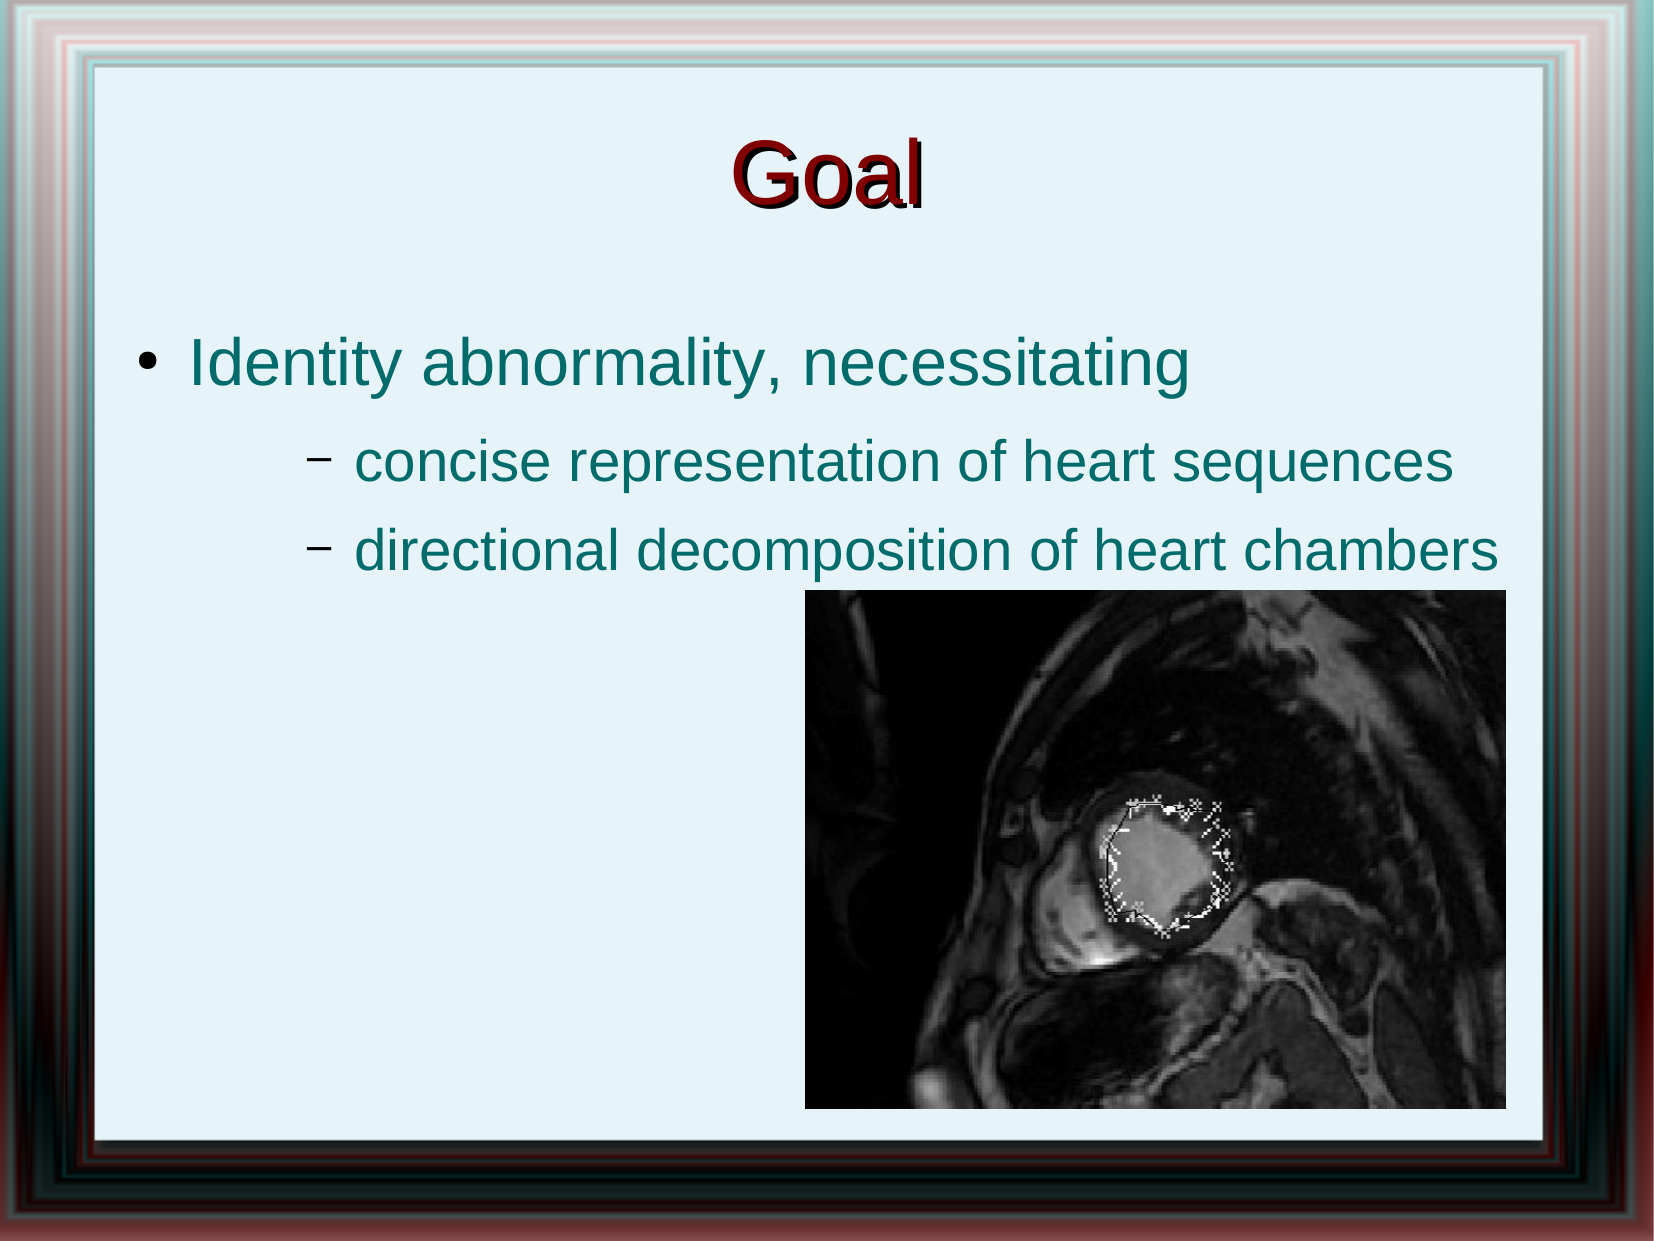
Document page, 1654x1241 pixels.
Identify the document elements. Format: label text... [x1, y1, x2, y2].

list Identity abnormality, necessitating concise representation of heart sequences directional decomposition of heart chambers [118, 324, 1506, 1129]
picture [0, 0, 1654, 1241]
title Goal [118, 95, 1536, 250]
